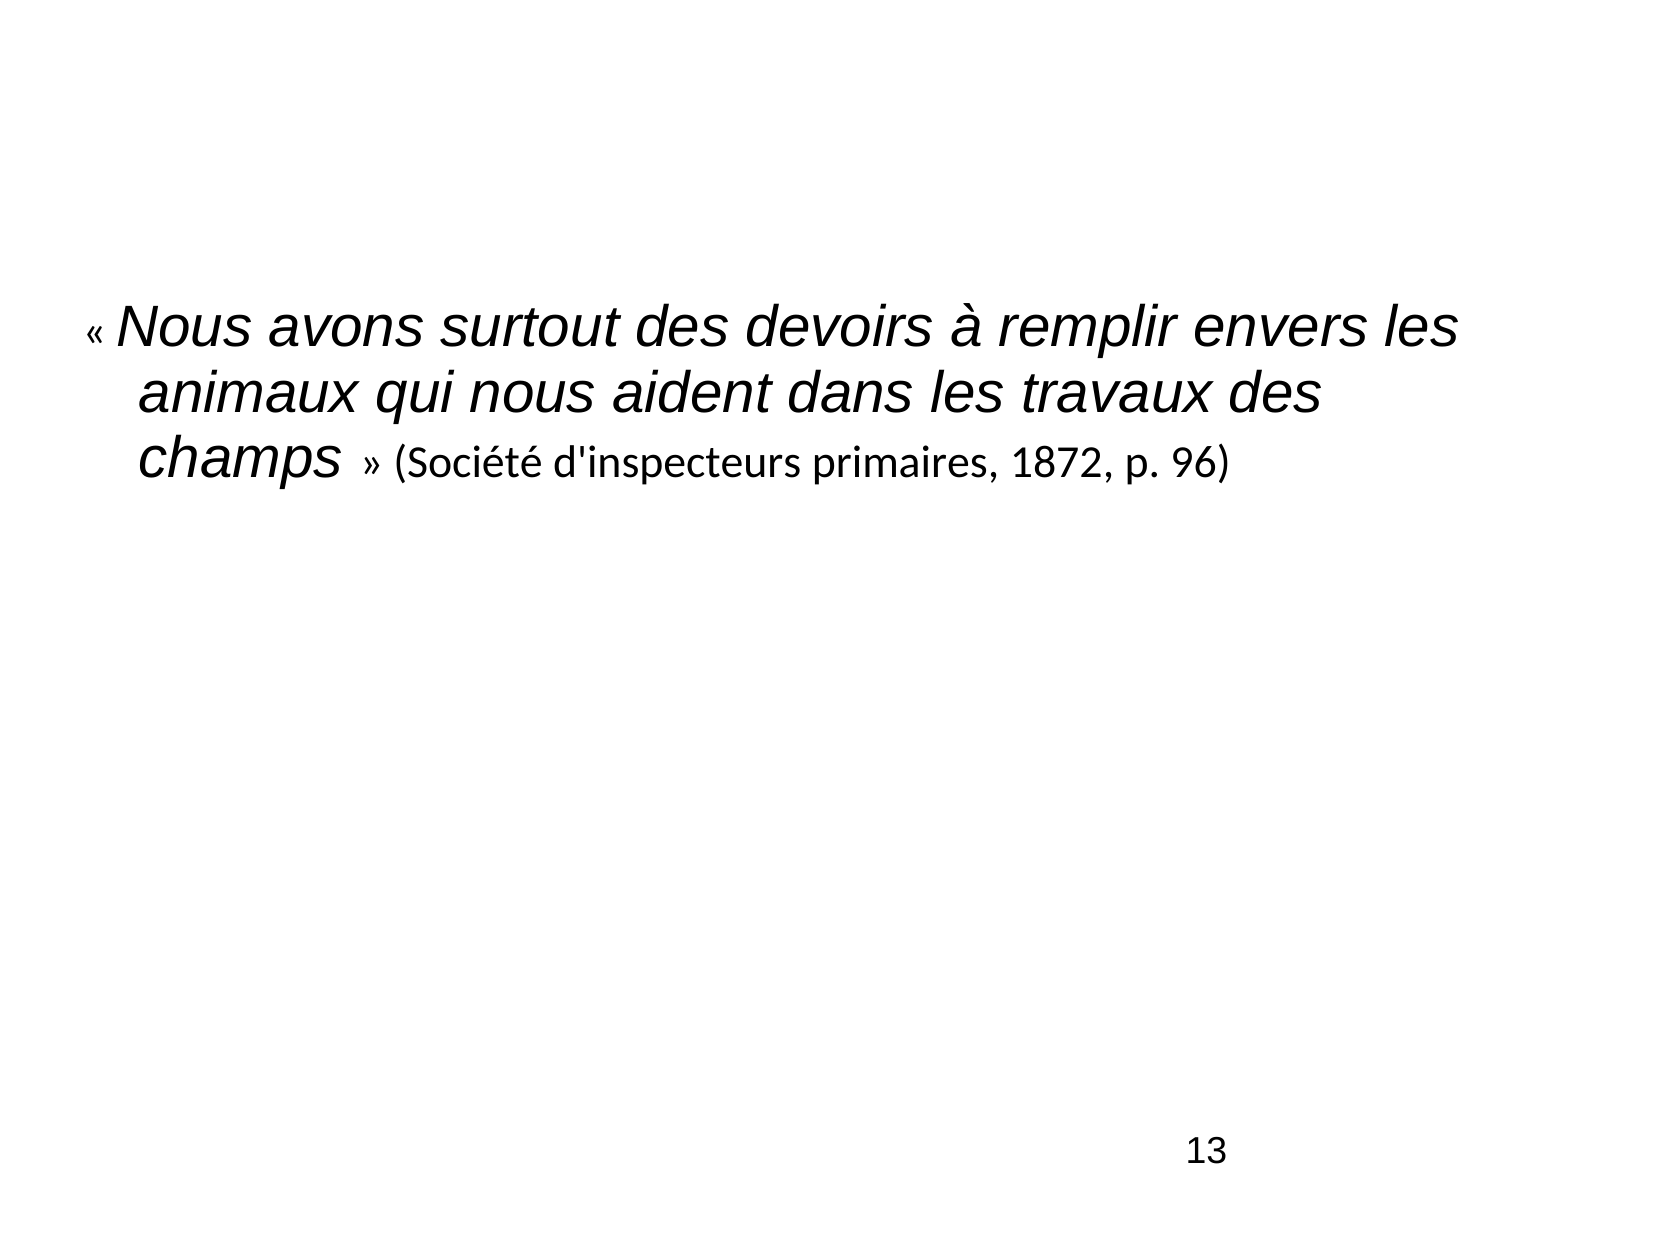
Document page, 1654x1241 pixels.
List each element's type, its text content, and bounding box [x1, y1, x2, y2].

list « Nous avons surtout des devoirs à remplir envers les animaux qui nous aident dans les travaux des champs » (Société d'inspecteurs primaires, 1872, p. 96) [82, 290, 1569, 1008]
